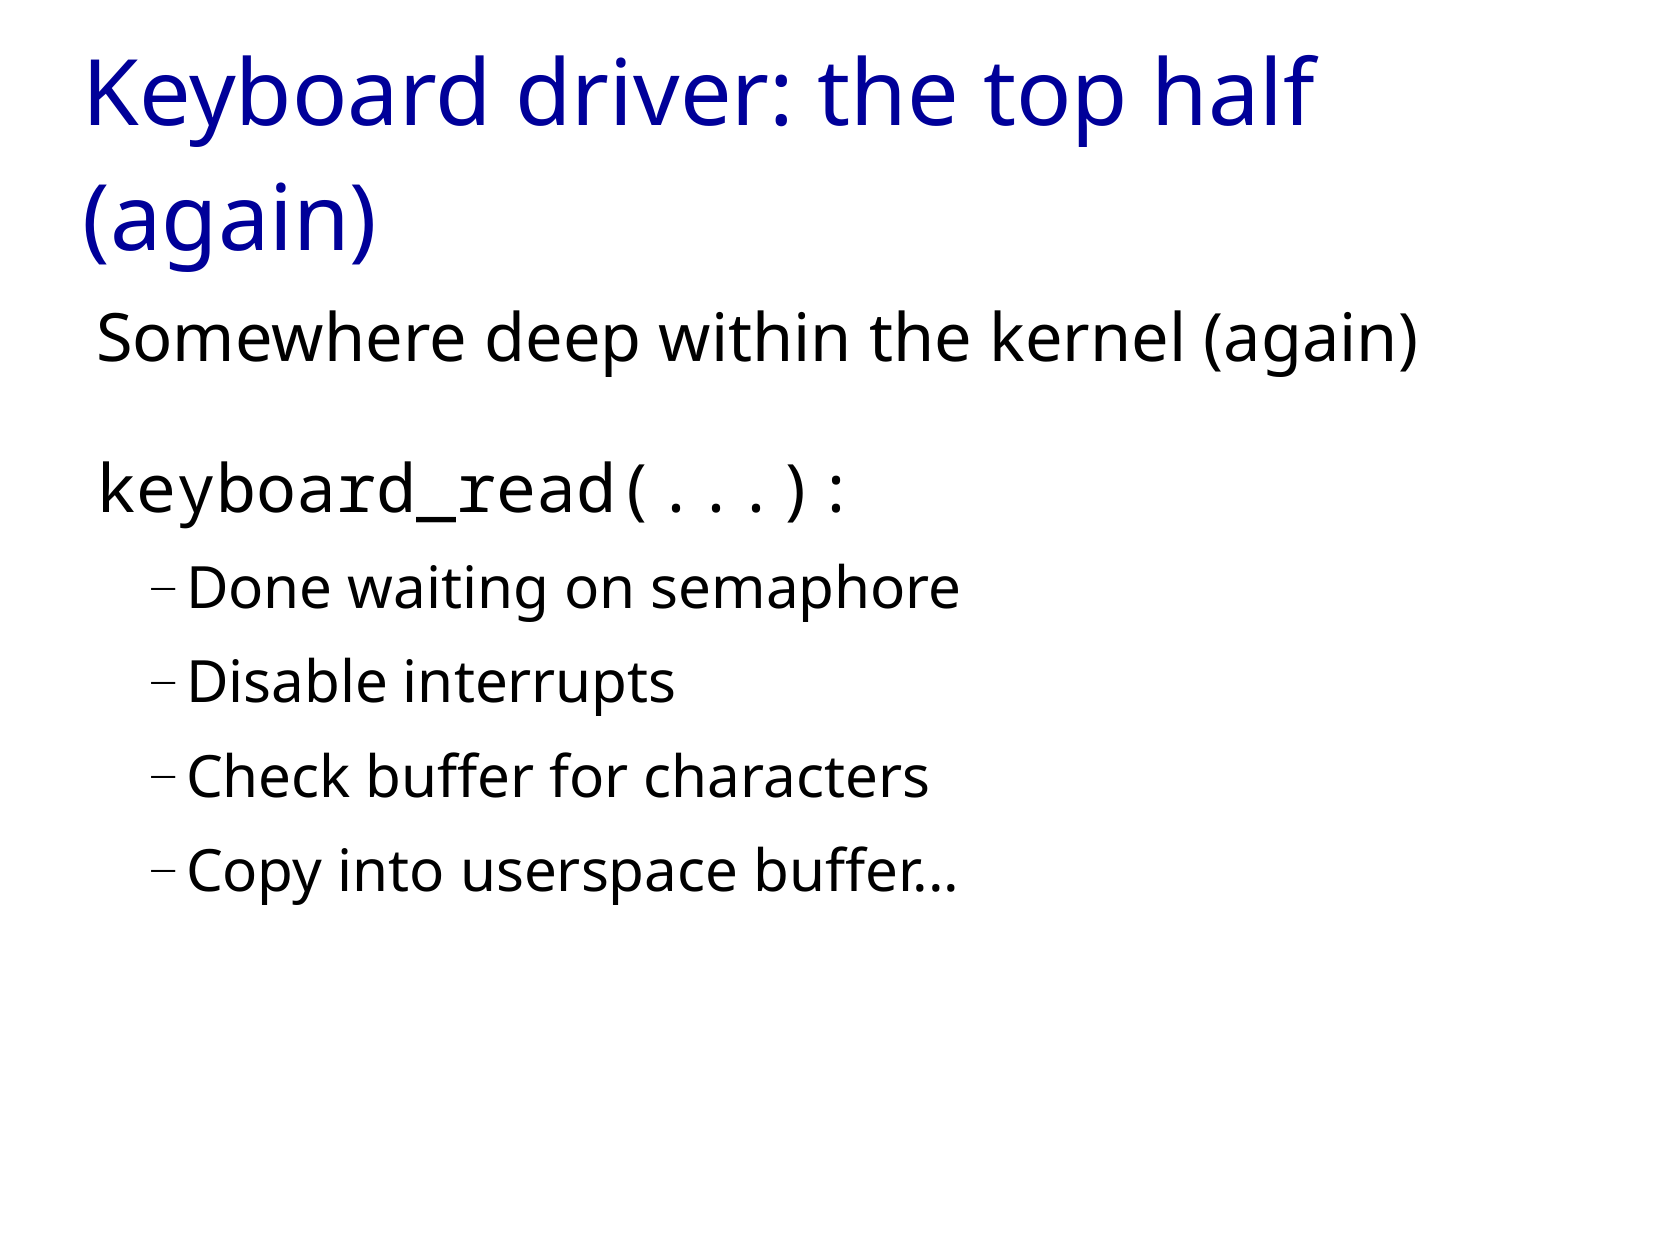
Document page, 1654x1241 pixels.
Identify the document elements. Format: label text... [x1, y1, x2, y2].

list Somewhere deep within the kernel (again) keyboard_read(...): Done waiting on semaphore Disable interrupts Check buffer for characters Copy into userspace buffer... [60, 290, 1571, 1096]
title Keyboard driver: the top half (again) [82, 49, 1571, 257]
